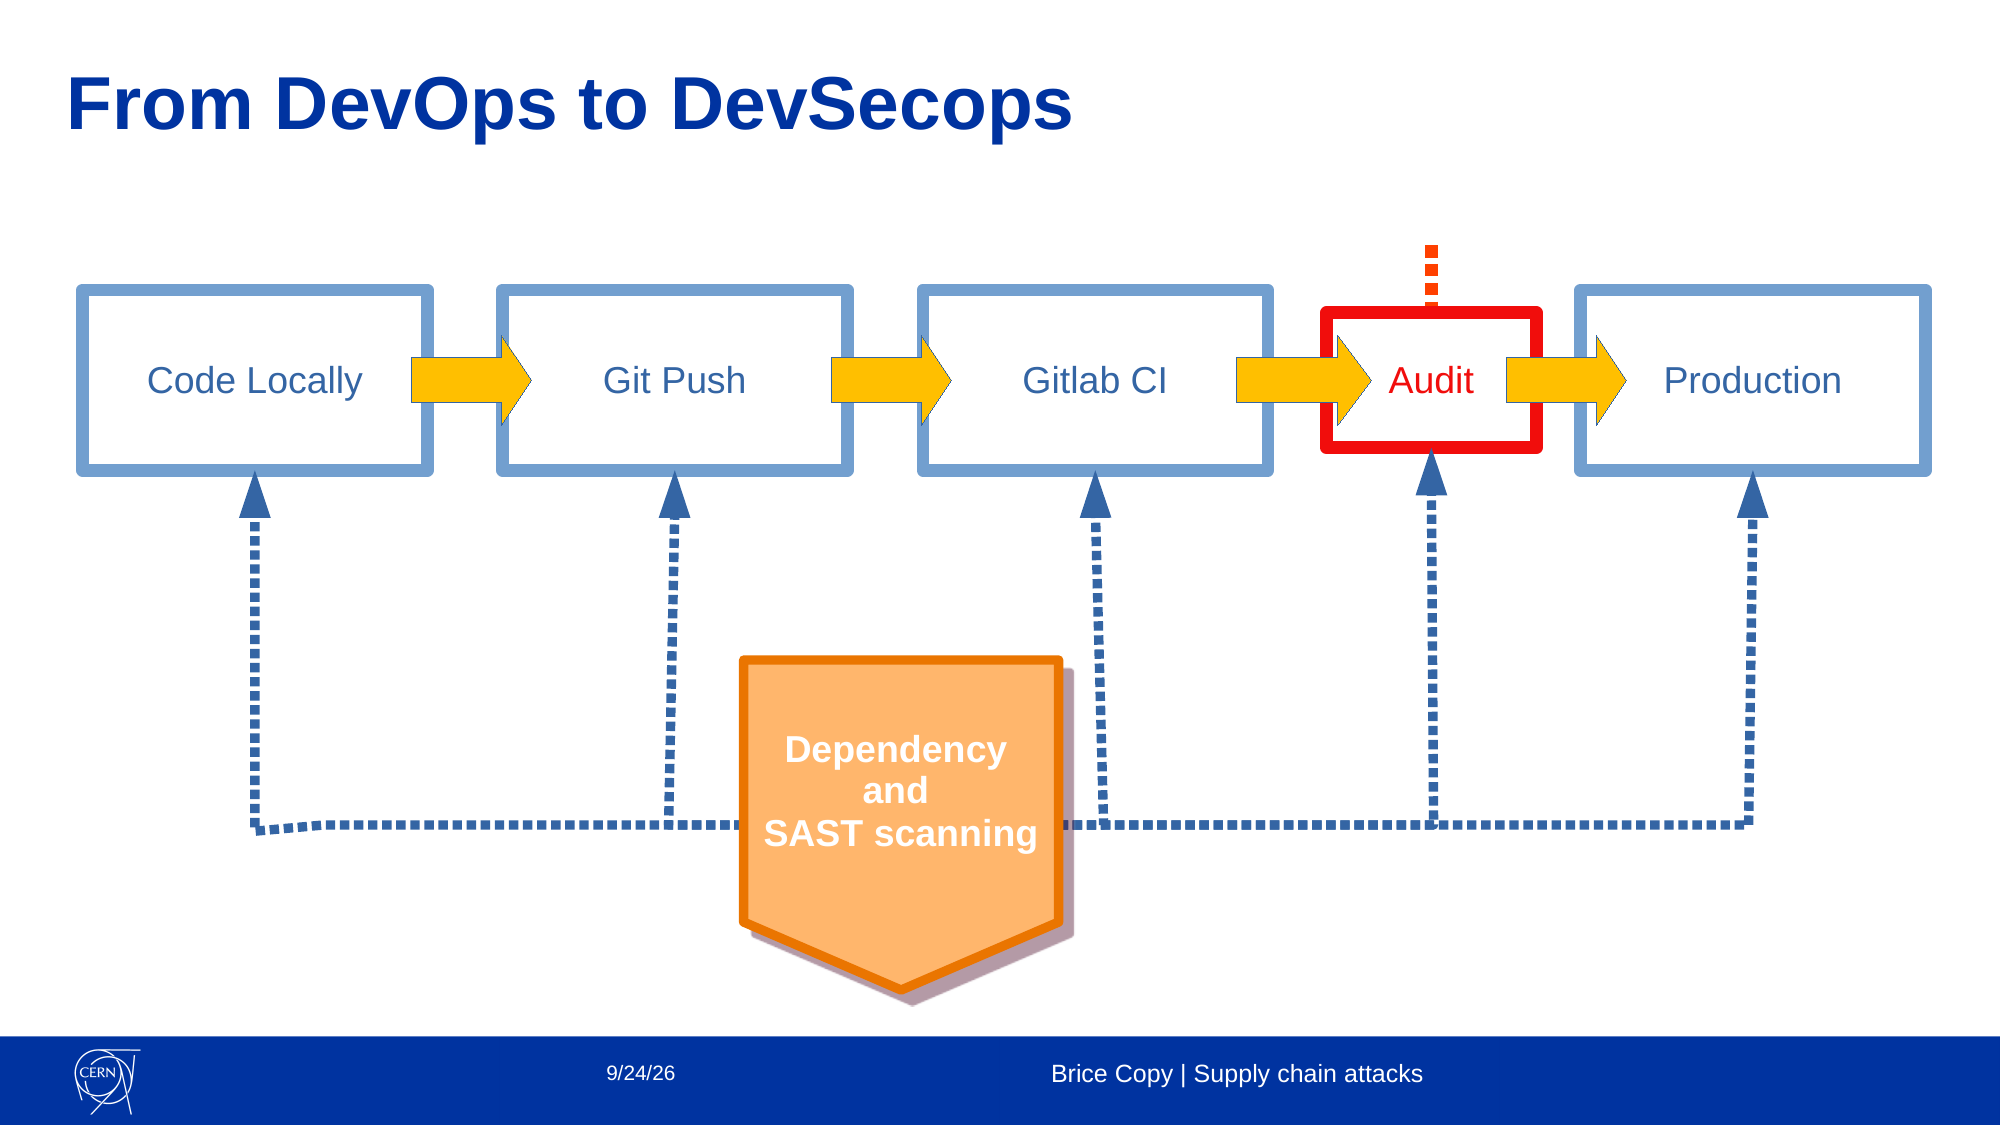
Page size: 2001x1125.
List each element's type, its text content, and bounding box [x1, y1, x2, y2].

text_box [1236, 335, 1372, 426]
text_box Audit [1326, 312, 1537, 448]
picture [0, 1036, 2000, 1125]
text_box [831, 335, 952, 426]
text_box [411, 335, 532, 426]
title From DevOps to DevSecops [66, 61, 1934, 237]
text_box Code Locally [82, 290, 428, 471]
text_box Production [1580, 290, 1926, 471]
text_box Dependency and SAST scanning [743, 660, 1059, 991]
text_box Gitlab CI [922, 290, 1268, 471]
text_box Git Push [502, 290, 848, 471]
text_box [1506, 335, 1627, 426]
